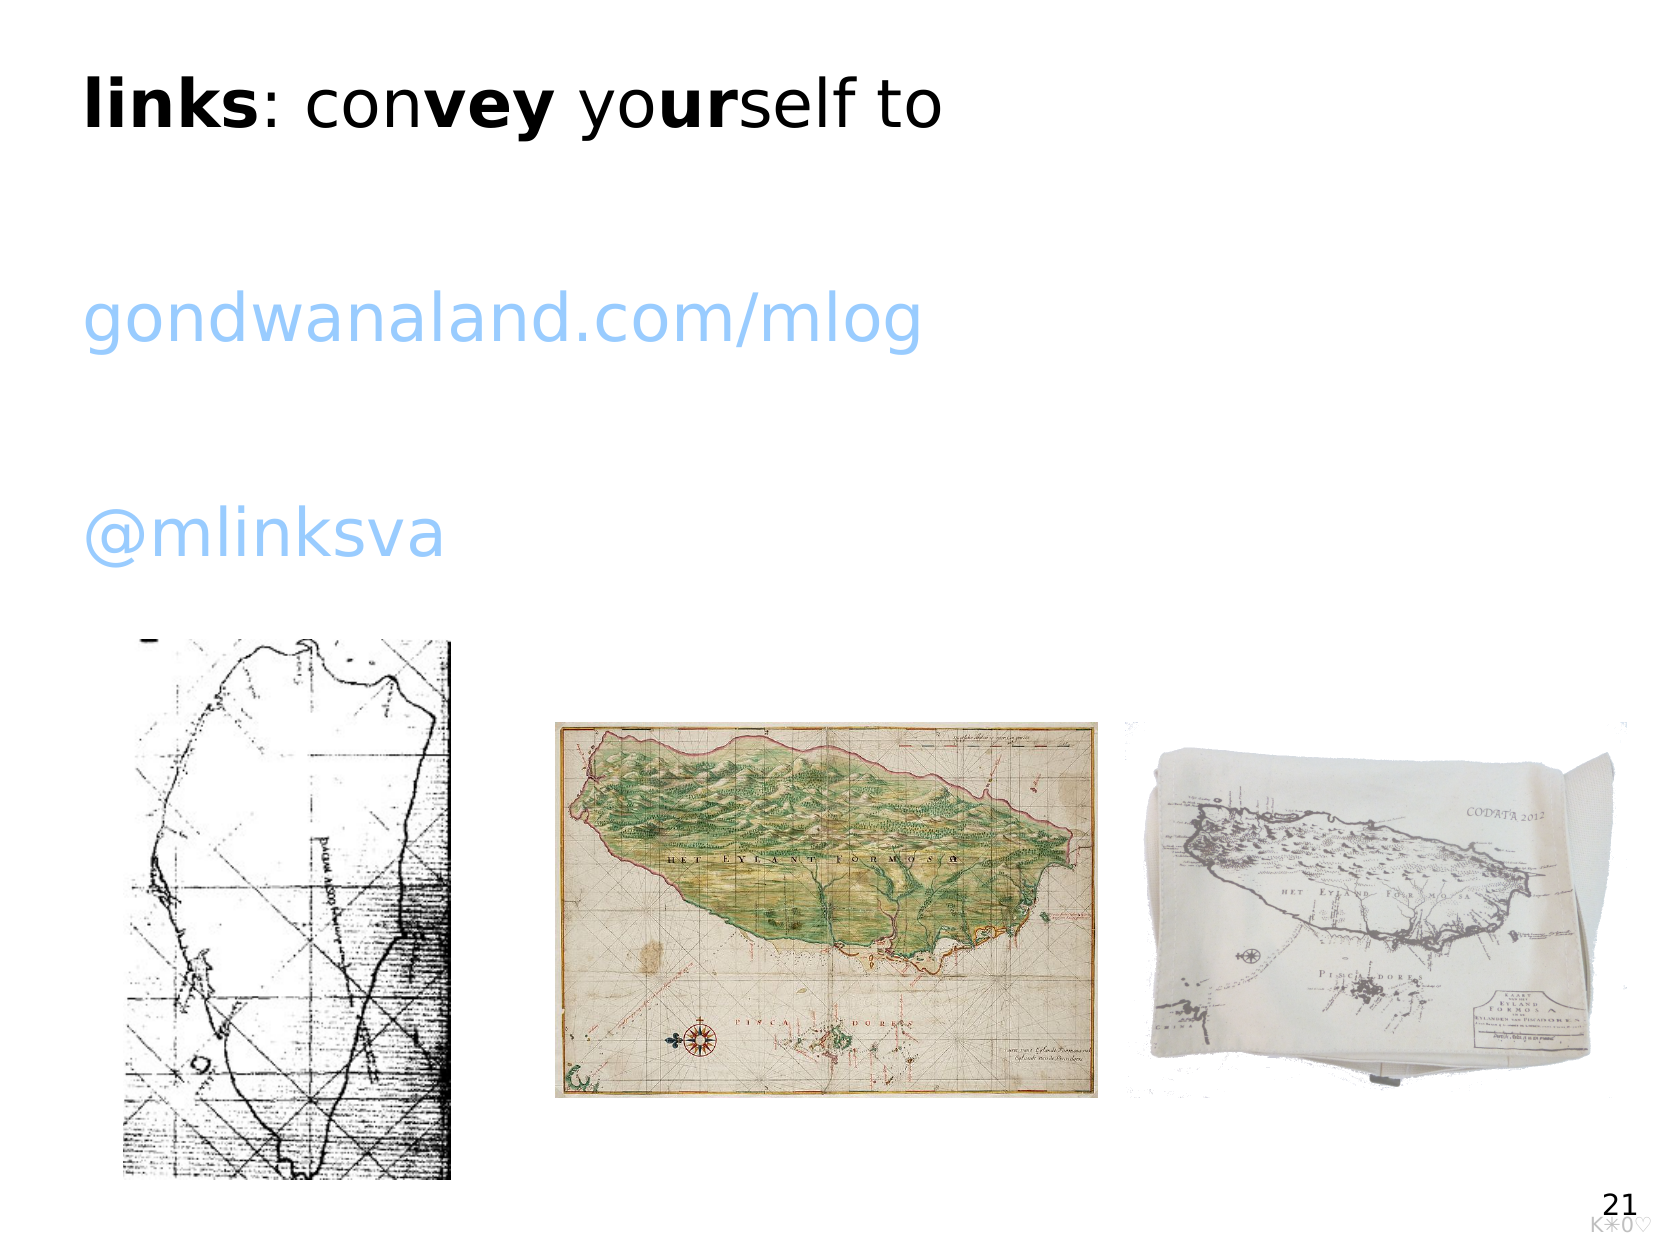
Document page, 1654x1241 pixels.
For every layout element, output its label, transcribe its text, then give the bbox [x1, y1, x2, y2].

picture [123, 639, 451, 1180]
list links: convey yourself to gondwanaland.com/mlog @mlinksva [82, 65, 1571, 1062]
picture [555, 722, 1098, 1098]
picture [1125, 722, 1627, 1098]
text_box K✳0♡ [1575, 1205, 1653, 1241]
